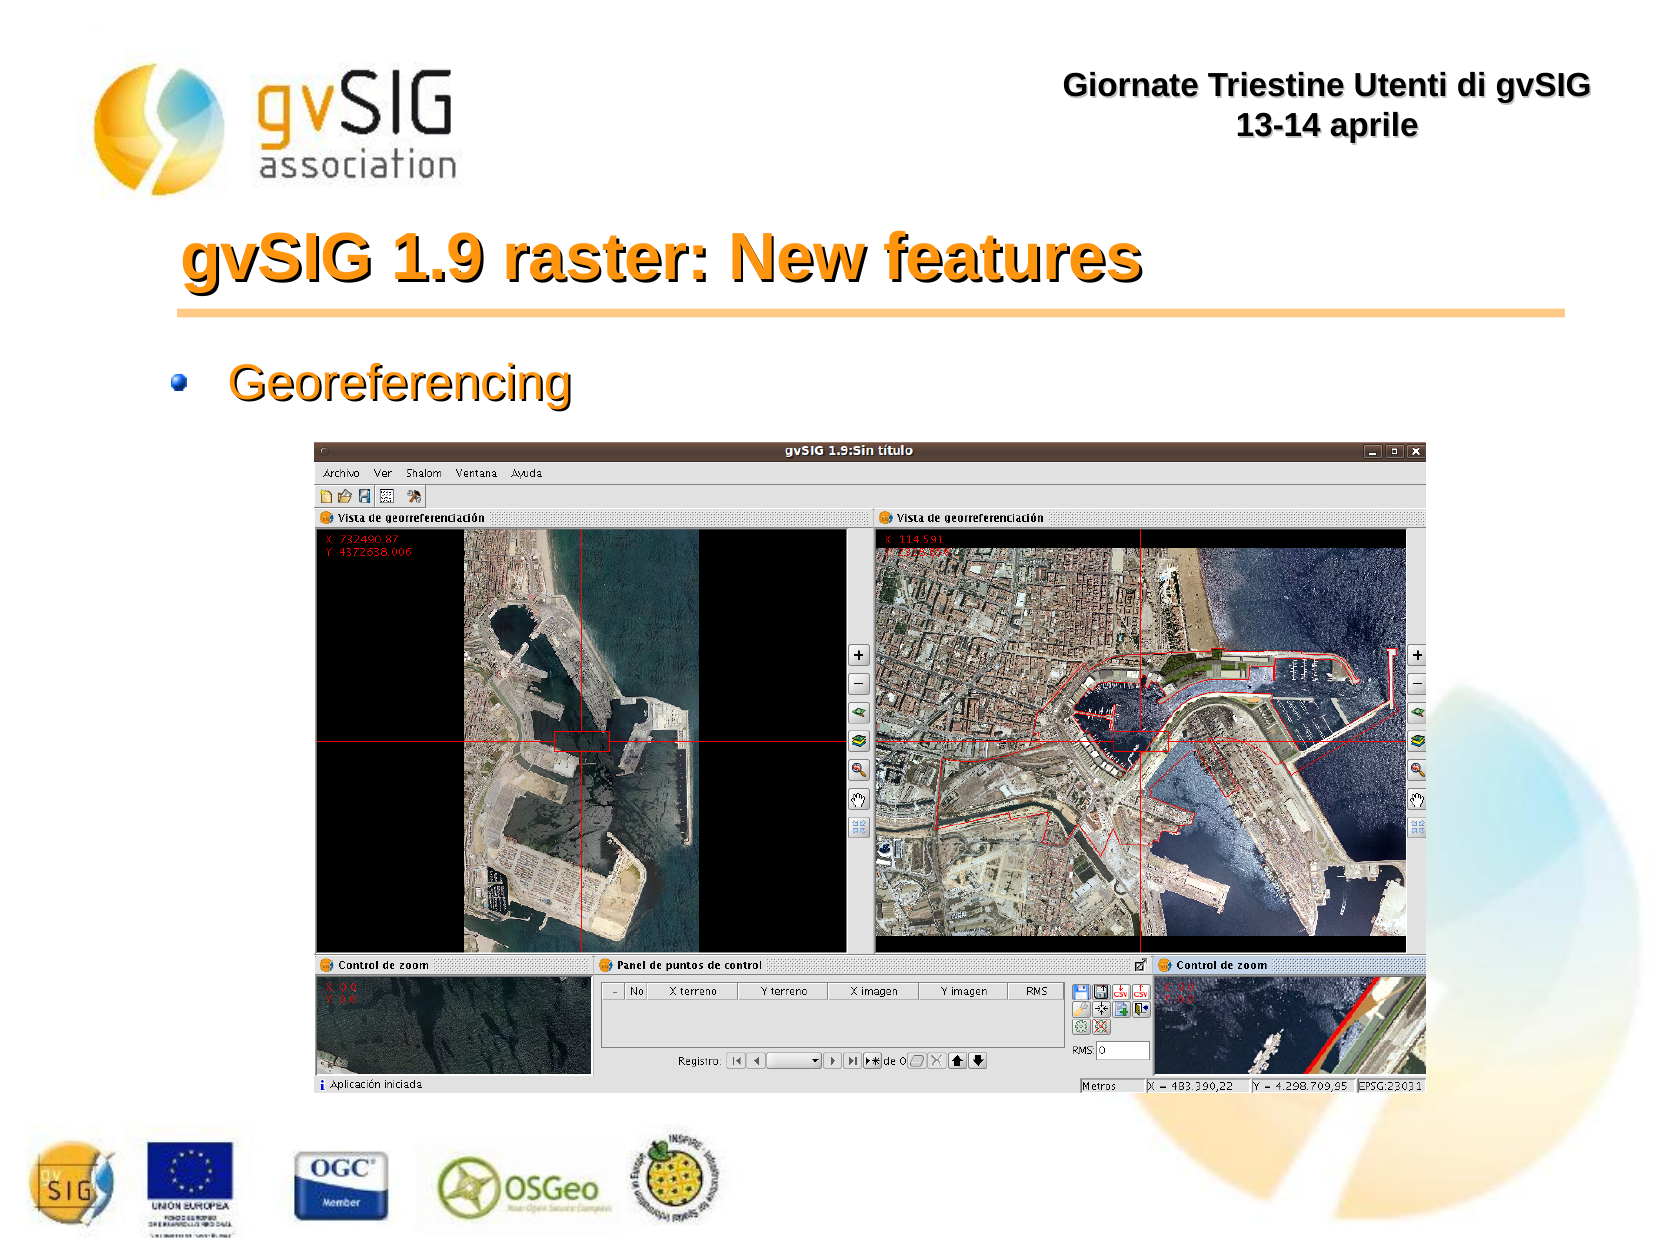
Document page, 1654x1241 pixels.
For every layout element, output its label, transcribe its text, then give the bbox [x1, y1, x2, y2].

list Georeferencing [171, 354, 1388, 443]
text_box gvSIG 1.9 raster: New features [165, 211, 1447, 302]
picture [1, 0, 1654, 1241]
